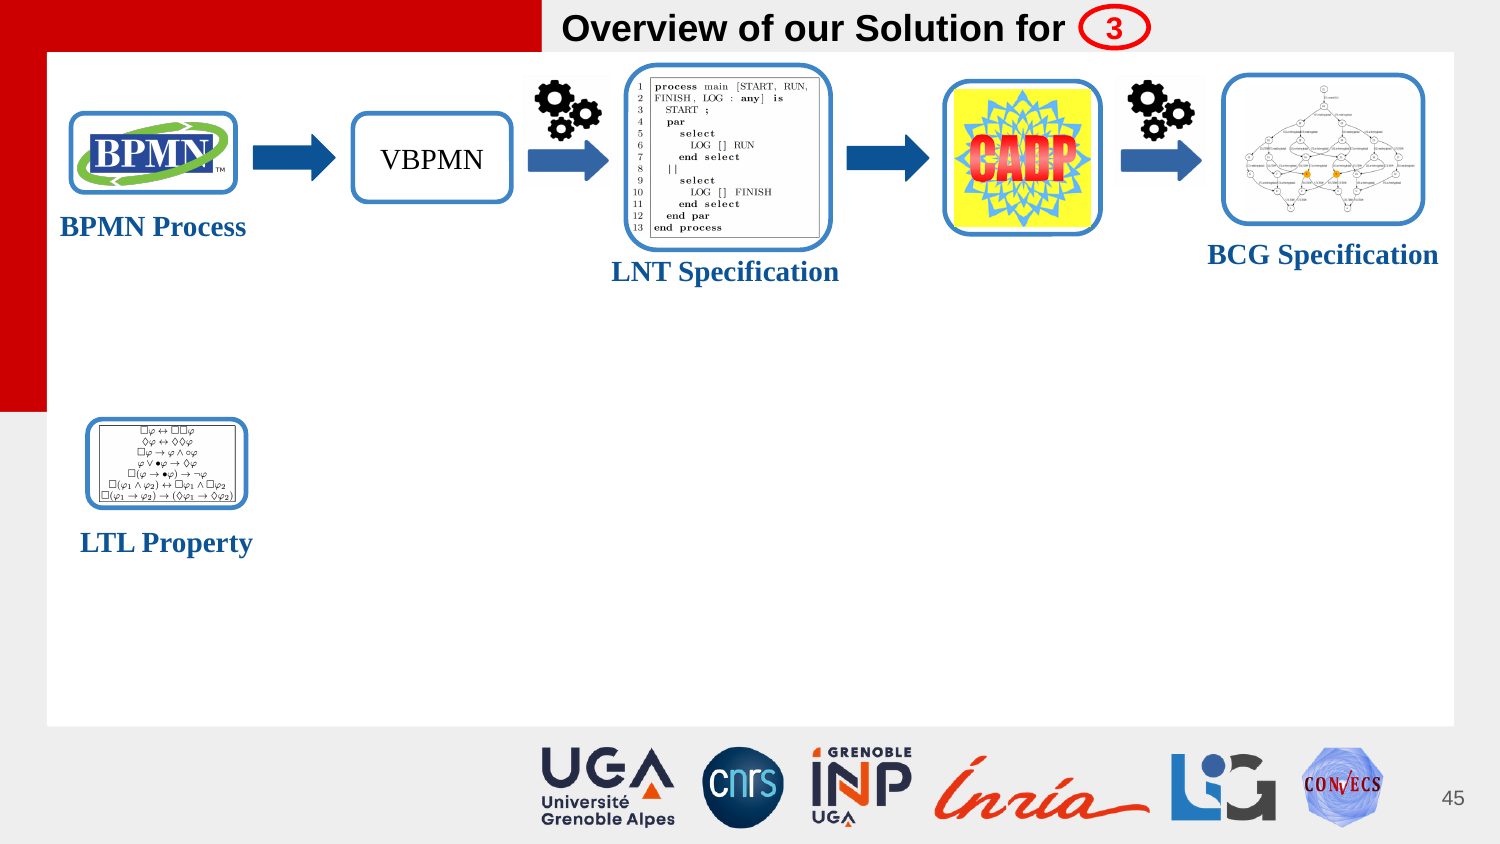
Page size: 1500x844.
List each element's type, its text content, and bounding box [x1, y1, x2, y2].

picture [0, 0, 1500, 844]
text_box [253, 134, 335, 181]
text_box VBPMN [352, 113, 512, 202]
text_box BCG Specification [1182, 225, 1464, 281]
text_box BPMN Process [12, 197, 294, 252]
text_box LTL Property [26, 513, 308, 569]
text_box Overview of our Solution for [546, 0, 1441, 55]
slide_number <numéro> [1389, 764, 1480, 830]
text_box LNT Specification [588, 248, 863, 291]
text_box [847, 135, 929, 181]
text_box 3 [1080, 6, 1149, 49]
